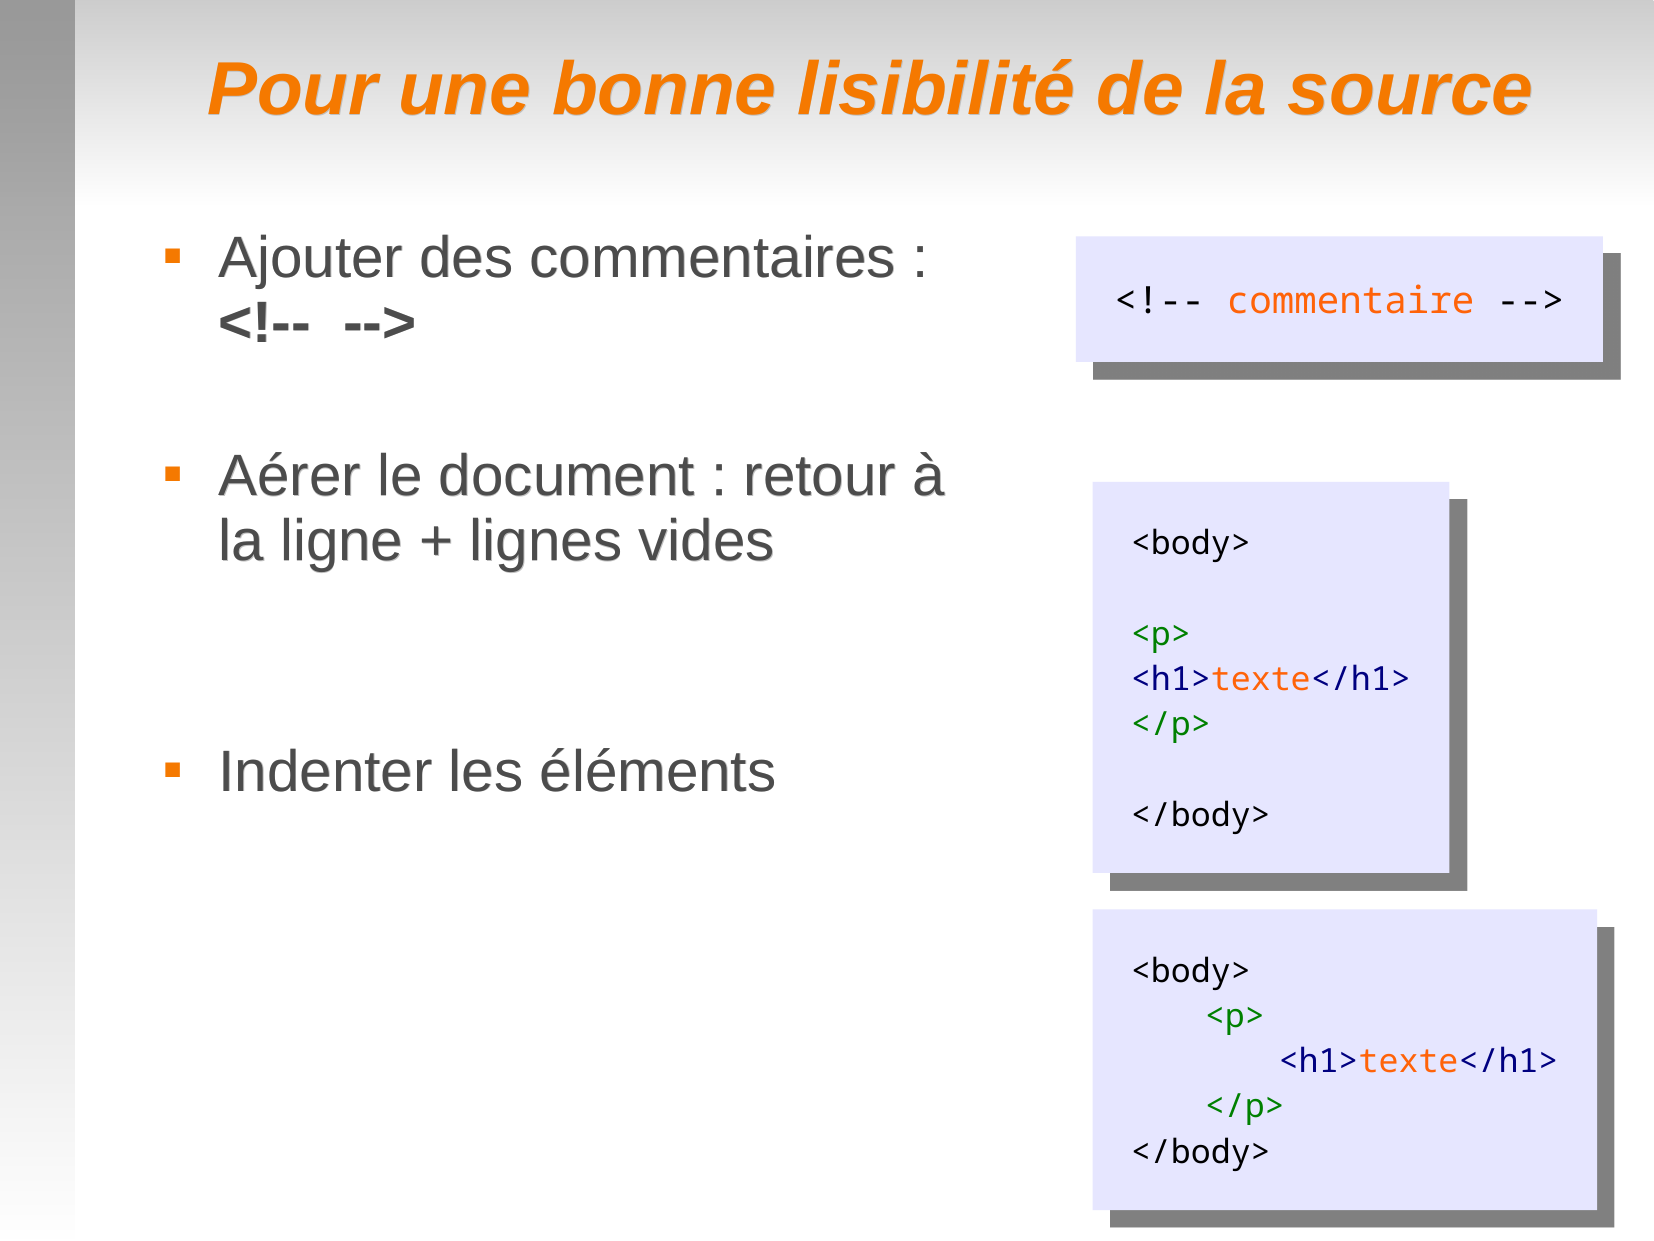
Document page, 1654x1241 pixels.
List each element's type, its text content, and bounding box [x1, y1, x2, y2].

text_box <body> <p> <h1>texte</h1> </p> </body> [1092, 481, 1450, 828]
text_box <!-- commentaire --> [1075, 236, 1603, 355]
list Ajouter des commentaires : <!-- --> Aérer le document : retour à la ligne + lignes vides Indenter les éléments [147, 224, 975, 1170]
text_box <body> <p> <h1>texte</h1> </p> </body> [1092, 909, 1598, 1178]
title Pour une bonne lisibilité de la source [88, 0, 1654, 178]
